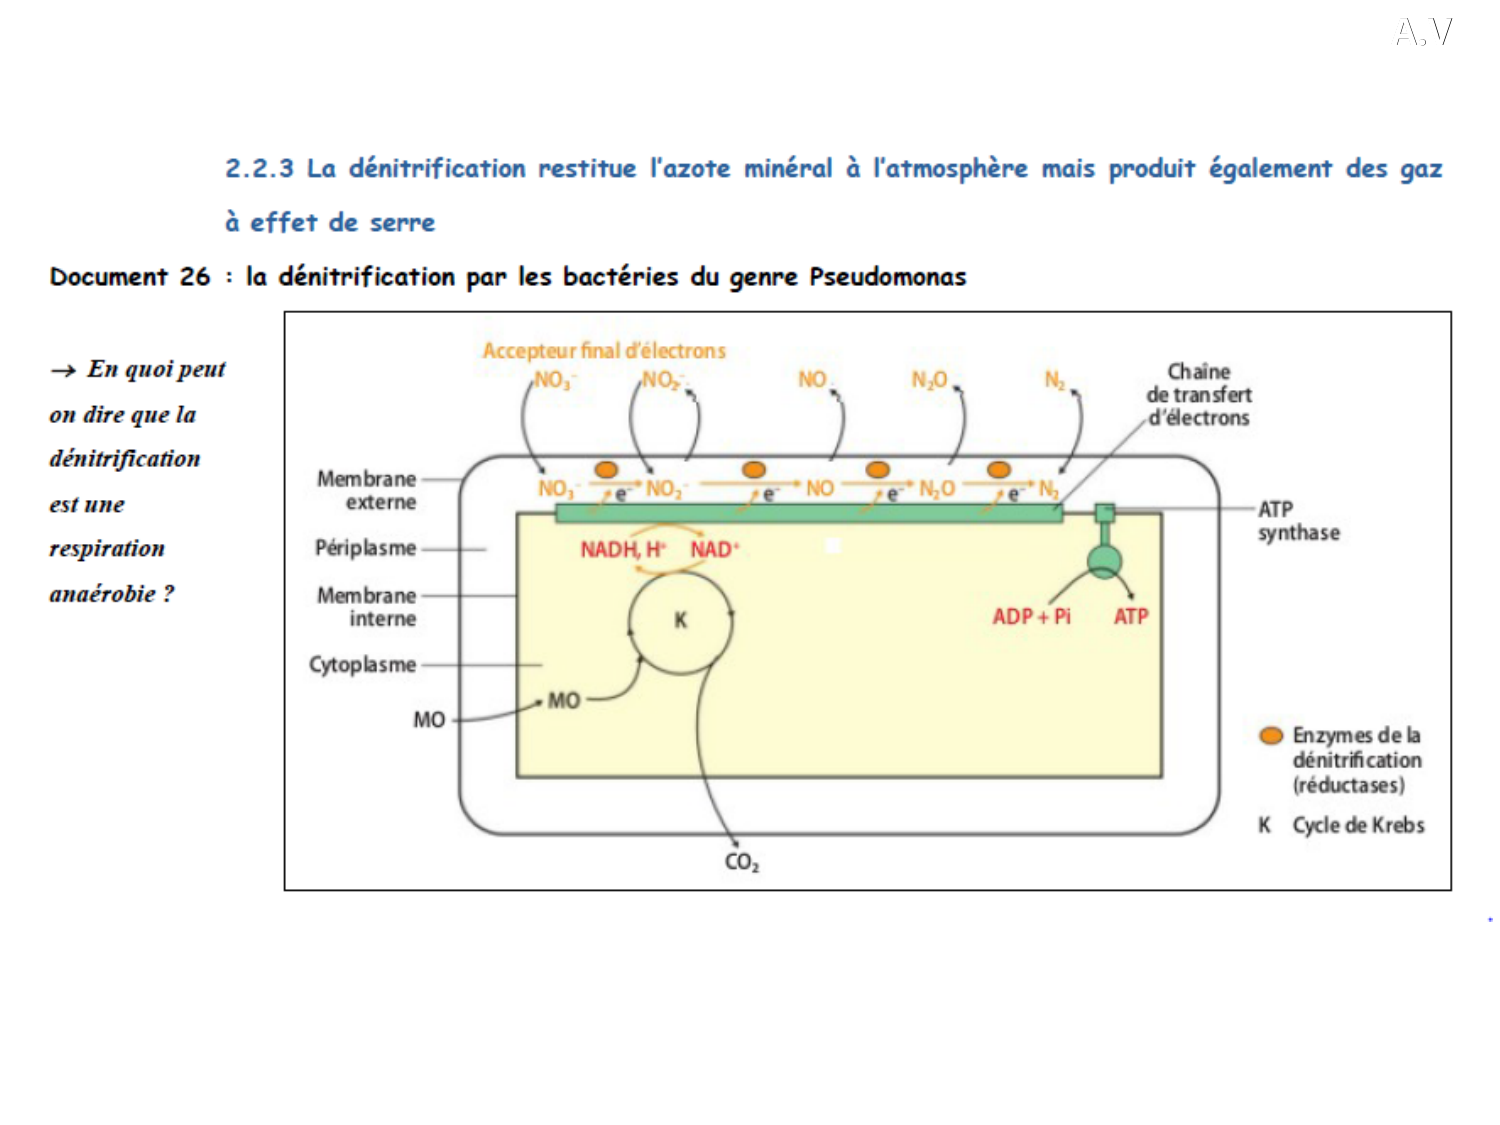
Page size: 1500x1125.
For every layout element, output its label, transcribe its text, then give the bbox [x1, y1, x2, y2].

text_box A.V [1375, 0, 1500, 61]
picture [17, 137, 1493, 922]
